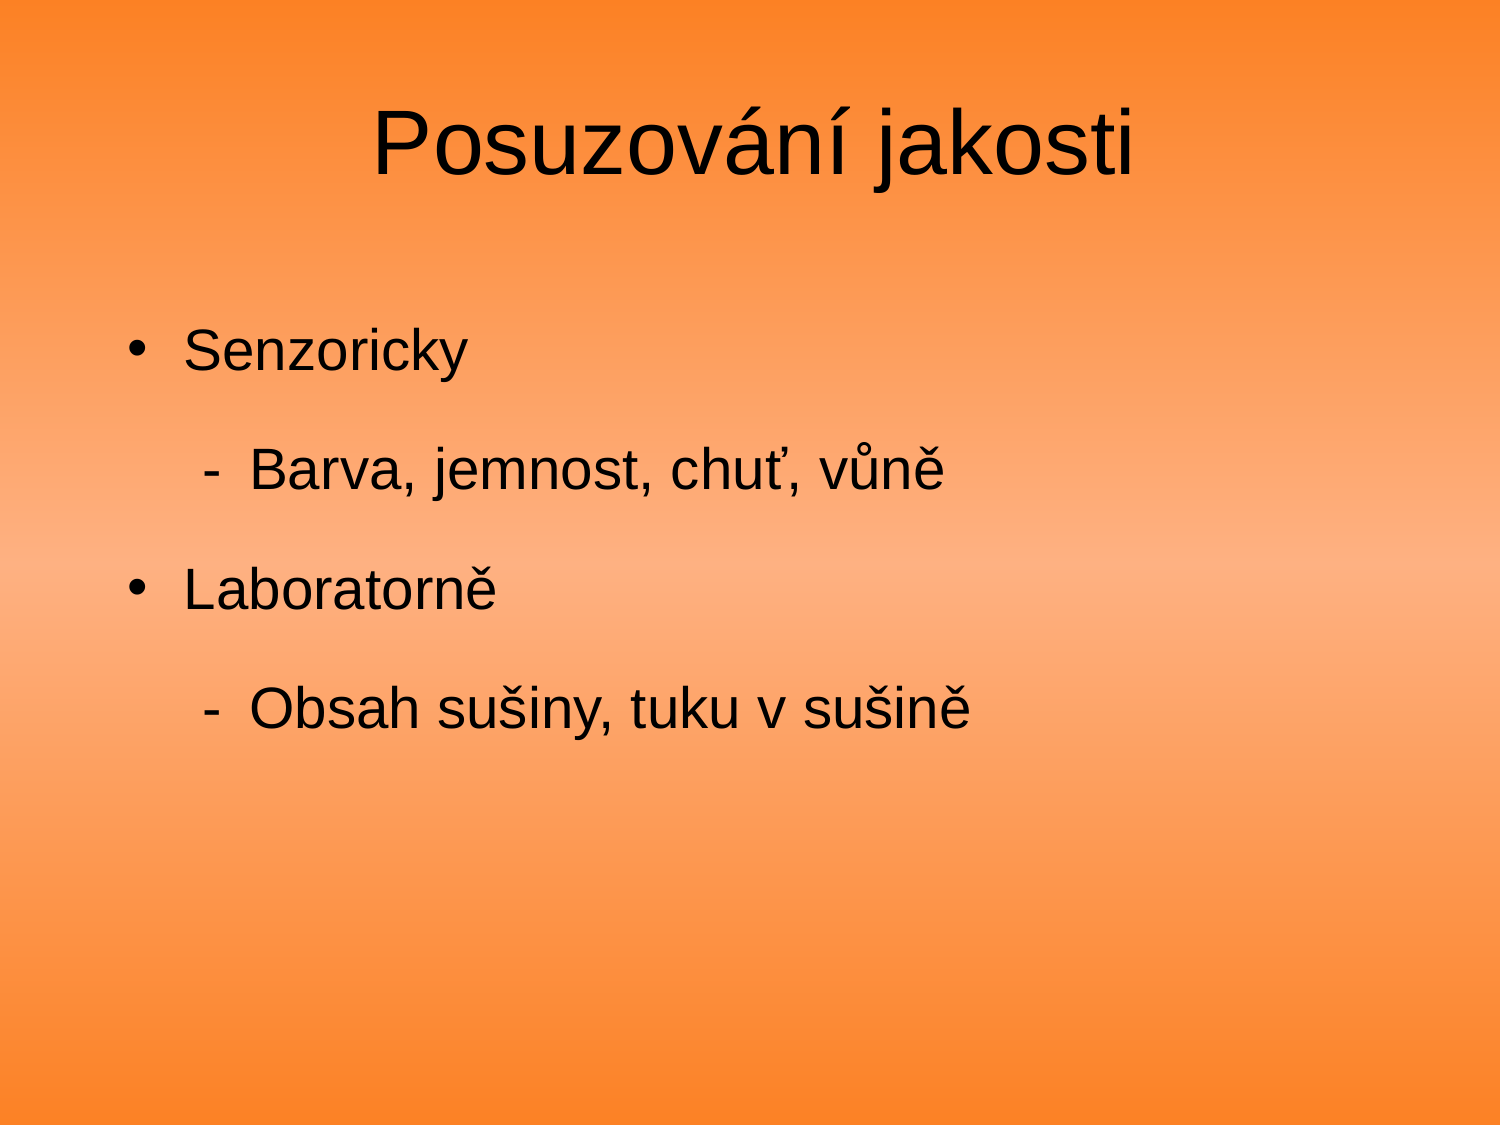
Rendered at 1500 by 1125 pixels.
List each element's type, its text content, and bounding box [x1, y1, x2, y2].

title Posuzování jakosti [117, 70, 1393, 206]
list Senzoricky - Barva, jemnost, chuť, vůně Laboratorně - Obsah sušiny, tuku v sušině [112, 269, 1388, 1000]
